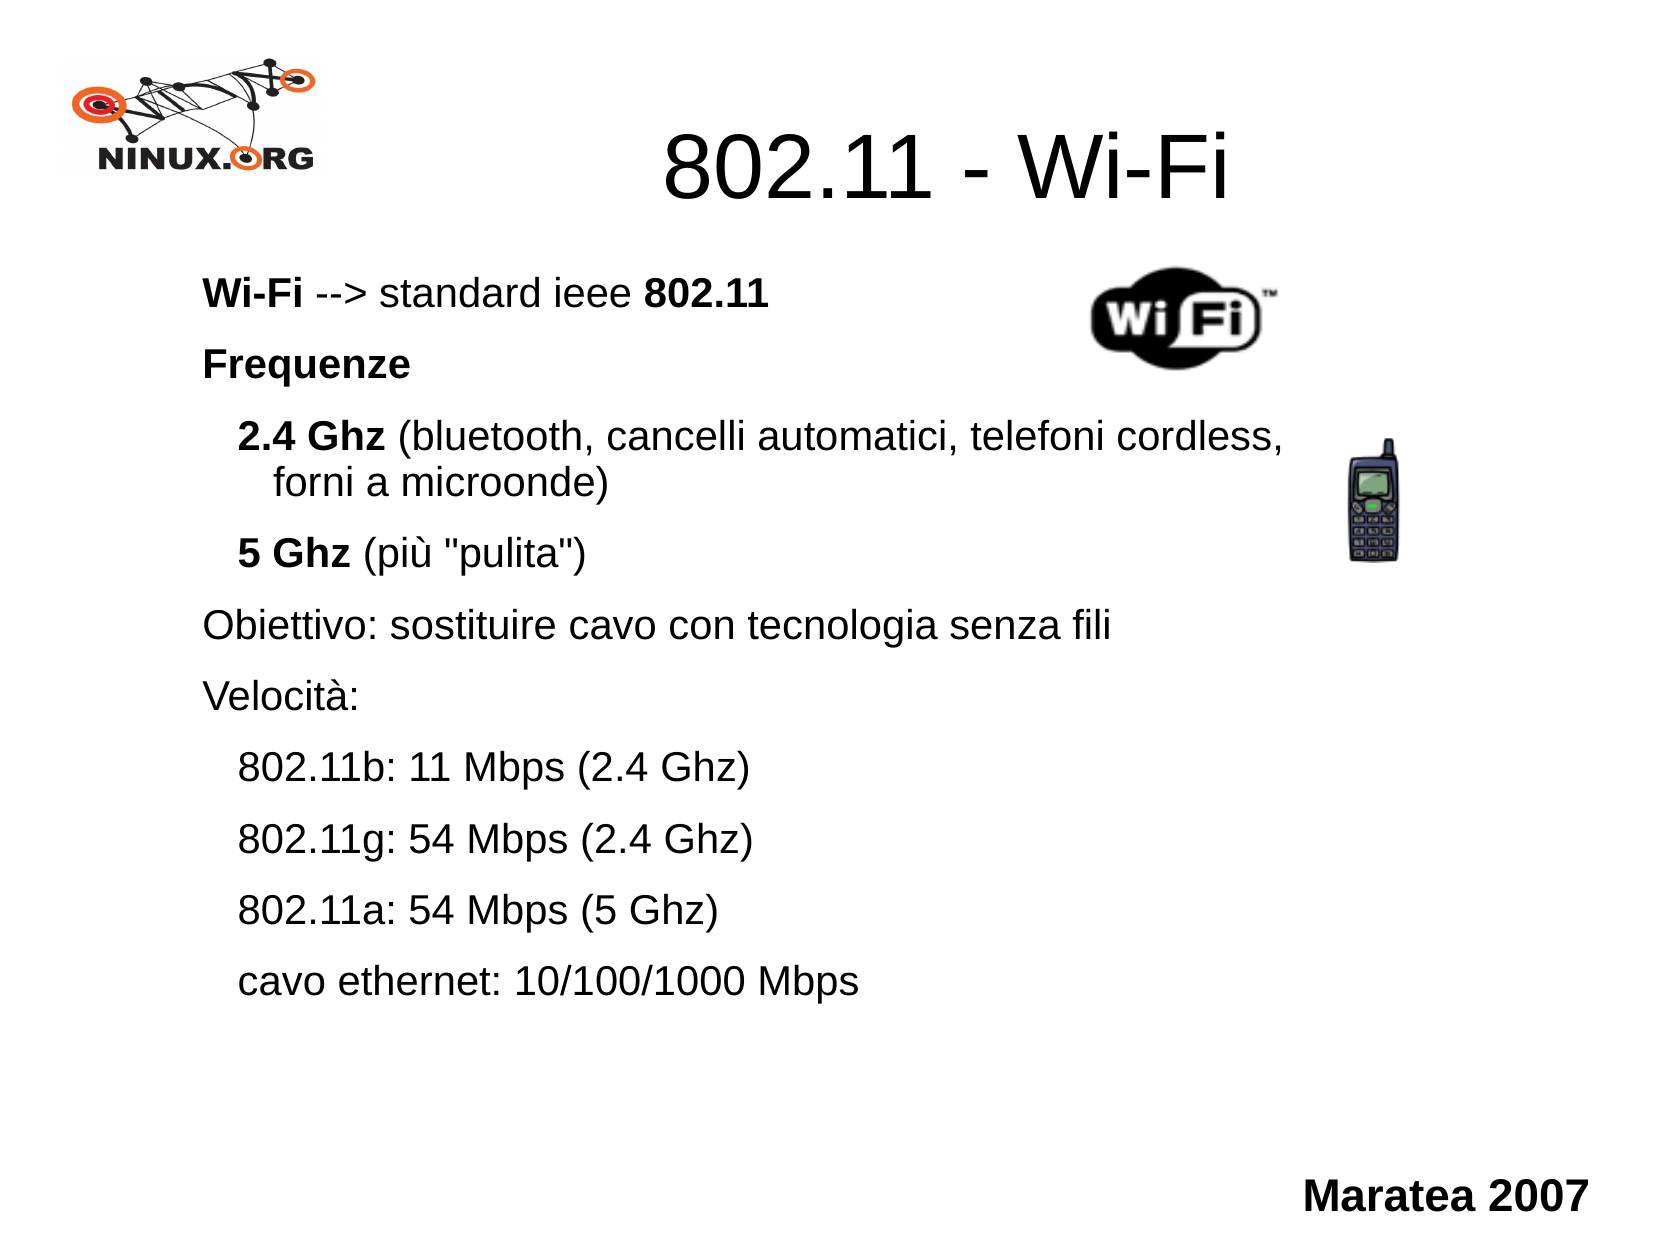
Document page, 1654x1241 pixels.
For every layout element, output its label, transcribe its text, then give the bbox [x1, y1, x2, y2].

text_box Maratea 2007 [1275, 1162, 1651, 1237]
picture [59, 58, 323, 178]
picture [1087, 263, 1283, 376]
text_box Wi-Fi --> standard ieee 802.11 Frequenze 2.4 Ghz (bluetooth, cancelli automatici, telefoni cordless, forni a microonde) 5 Ghz (più "pulita") Obiettivo: sostituire cavo con tecnologia senza fili Velocità: 802.11b: 11 Mbps (2.4 Ghz) 802.11g: 54 Mbps (2.4 Ghz) 802.11a: 54 Mbps (5 Ghz) cavo ethernet: 10/100/1000 Mbps [187, 262, 1313, 1132]
picture [1312, 437, 1438, 563]
title 802.11 - Wi-Fi [356, 70, 1538, 263]
